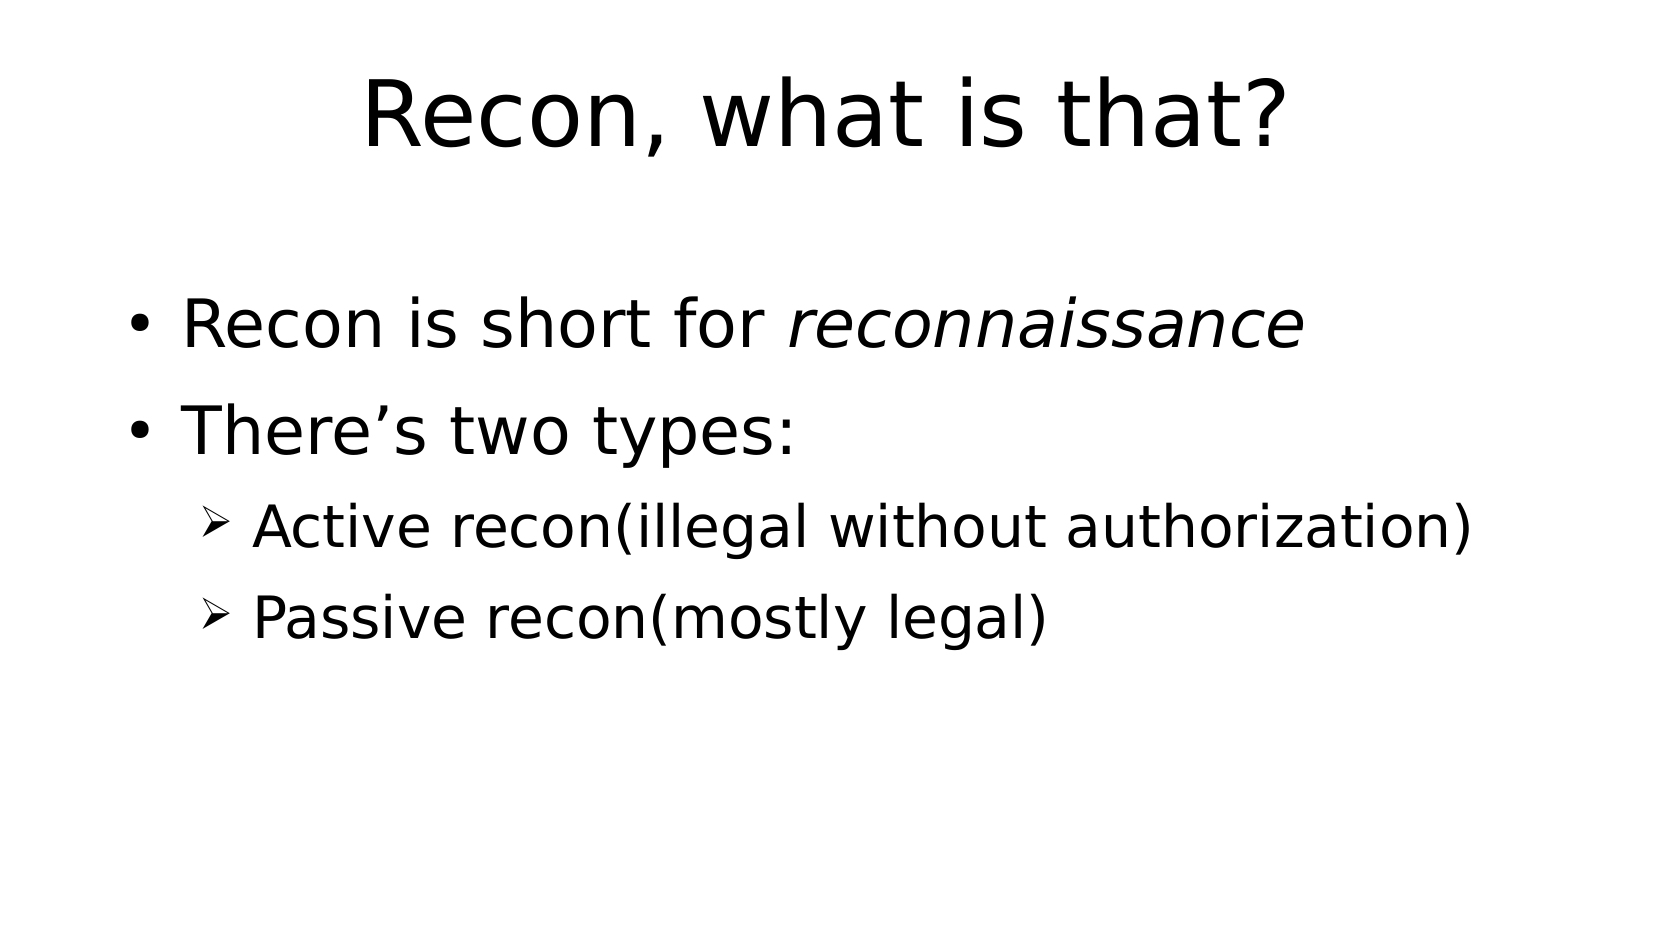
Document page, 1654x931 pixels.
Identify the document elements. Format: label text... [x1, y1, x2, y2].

list Recon is short for reconnaissance There’s two types: Active recon(illegal without authorization) Passive recon(mostly legal) [110, 285, 1599, 825]
title Recon, what is that? [82, 37, 1571, 193]
